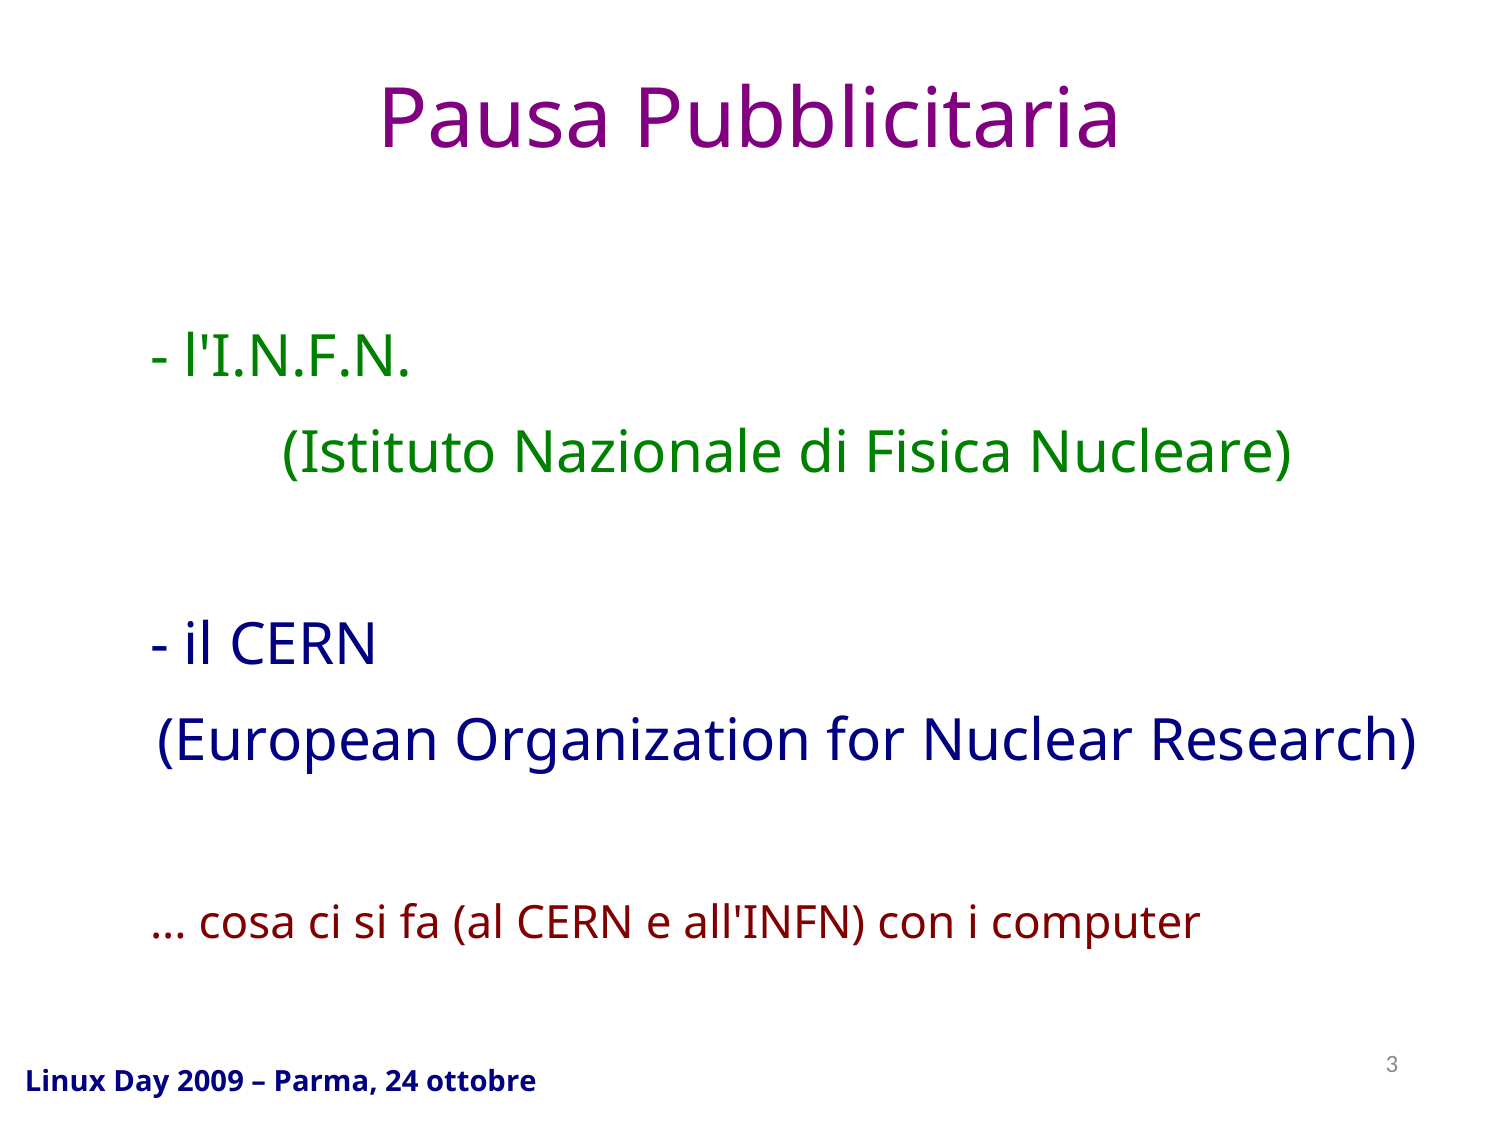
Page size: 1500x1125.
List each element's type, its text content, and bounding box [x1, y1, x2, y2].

title Pausa Pubblicitaria [75, 4, 1425, 226]
subtitle - l'I.N.F.N. (Istituto Nazionale di Fisica Nucleare)‏ - il CERN (European Organization for Nuclear Research)‏ ... cosa ci si fa (al CERN e all'INFN) con i computer [75, 269, 1425, 998]
